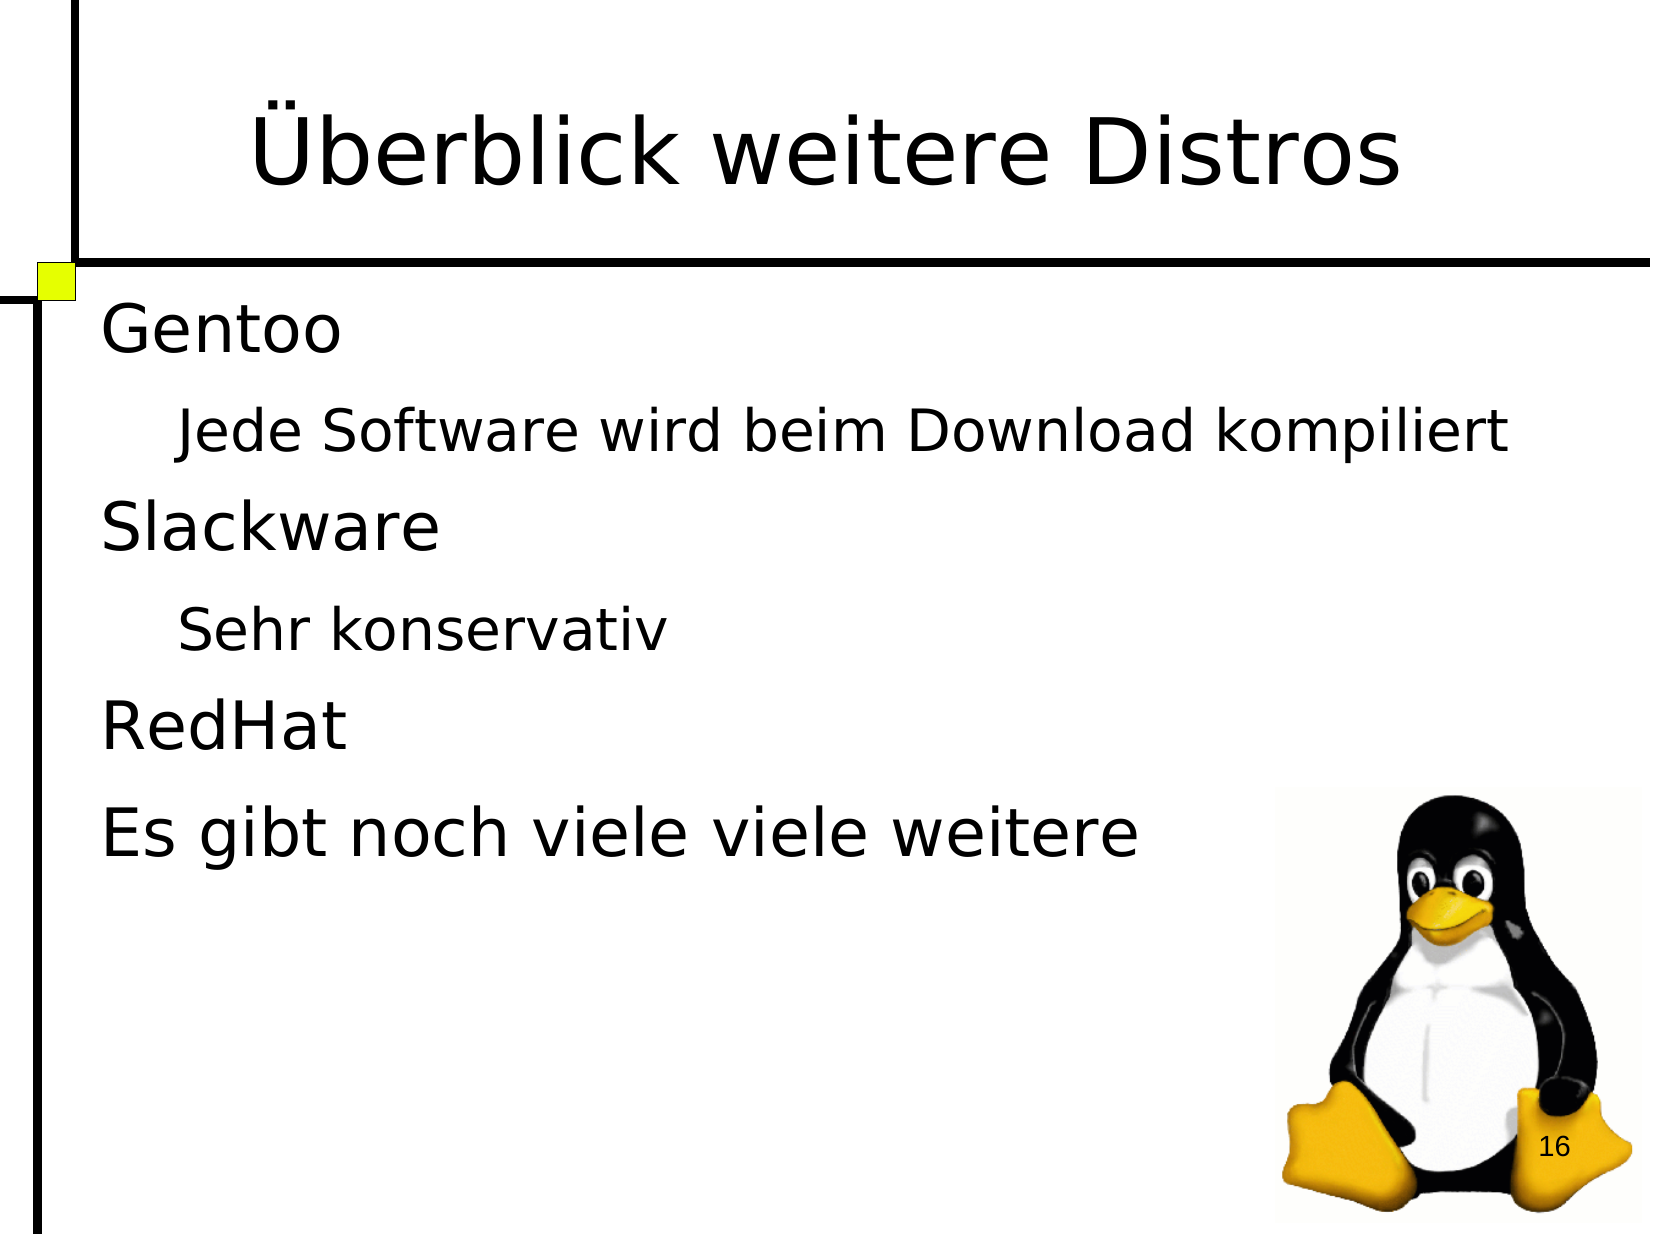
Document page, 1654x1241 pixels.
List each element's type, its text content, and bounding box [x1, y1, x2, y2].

list Gentoo Jede Software wird beim Download kompiliert Slackware Sehr konservativ RedHat Es gibt noch viele viele weitere [82, 290, 1571, 1109]
title Überblick weitere Distros [82, 49, 1571, 257]
picture [1275, 787, 1642, 1223]
